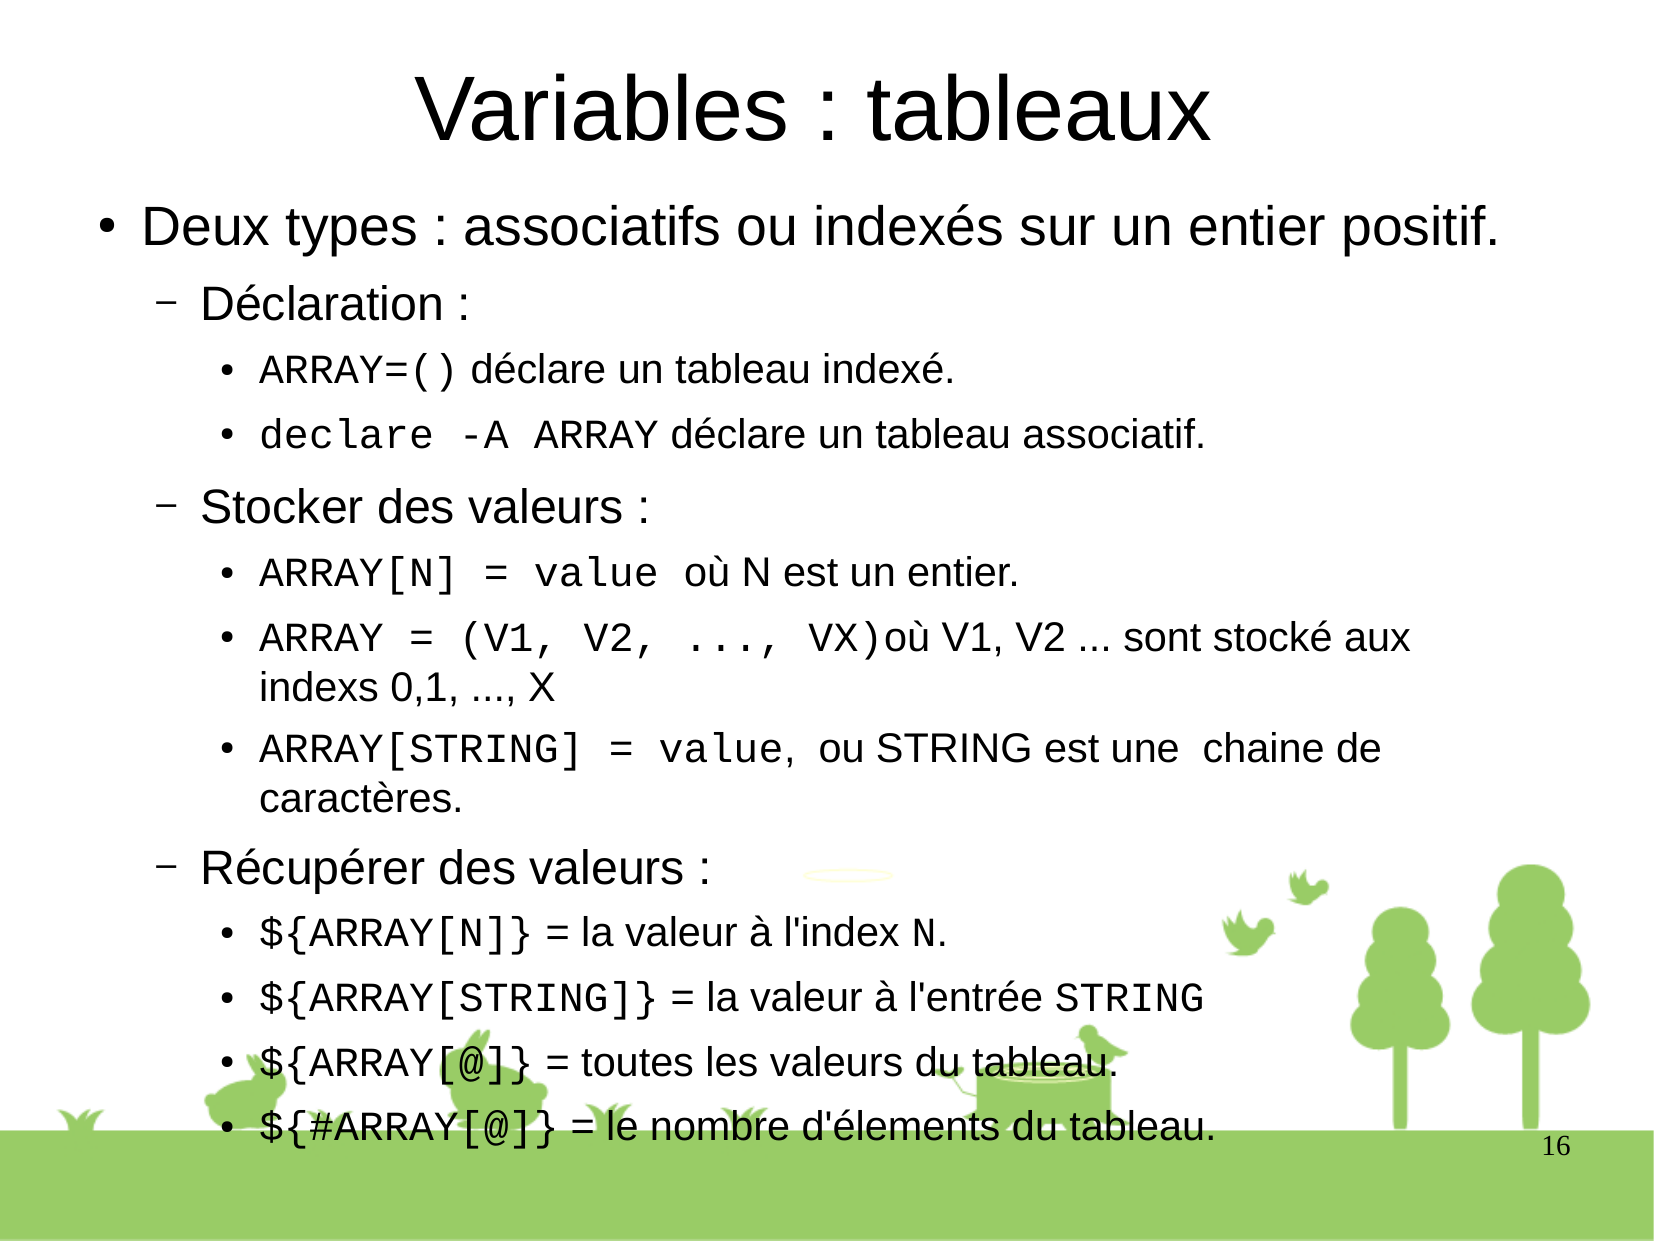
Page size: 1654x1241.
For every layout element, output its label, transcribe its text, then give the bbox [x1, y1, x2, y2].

title Variables : tableaux [11, 5, 1642, 213]
list Deux types : associatifs ou indexés sur un entier positif. Déclaration : ARRAY=() déclare un tableau indexé. declare -A ARRAY déclare un tableau associatif. Stocker des valeurs : ARRAY[N] = value où N est un entier. ARRAY = (V1, V2, ..., VX)où V1, V2 ... sont stocké aux indexs 0,1, ..., X ARRAY[STRING] = value, ou STRING est une chaine de caractères. Récupérer des valeurs : ${ARRAY[N]} = la valeur à l'index N. ${ARRAY[STRING]} = la valeur à l'entrée STRING ${ARRAY[@]} = toutes les valeurs du tableau. ${#ARRAY[@]} = le nombre d'élements du tableau. [82, 195, 1538, 1205]
picture [0, 0, 1654, 1241]
